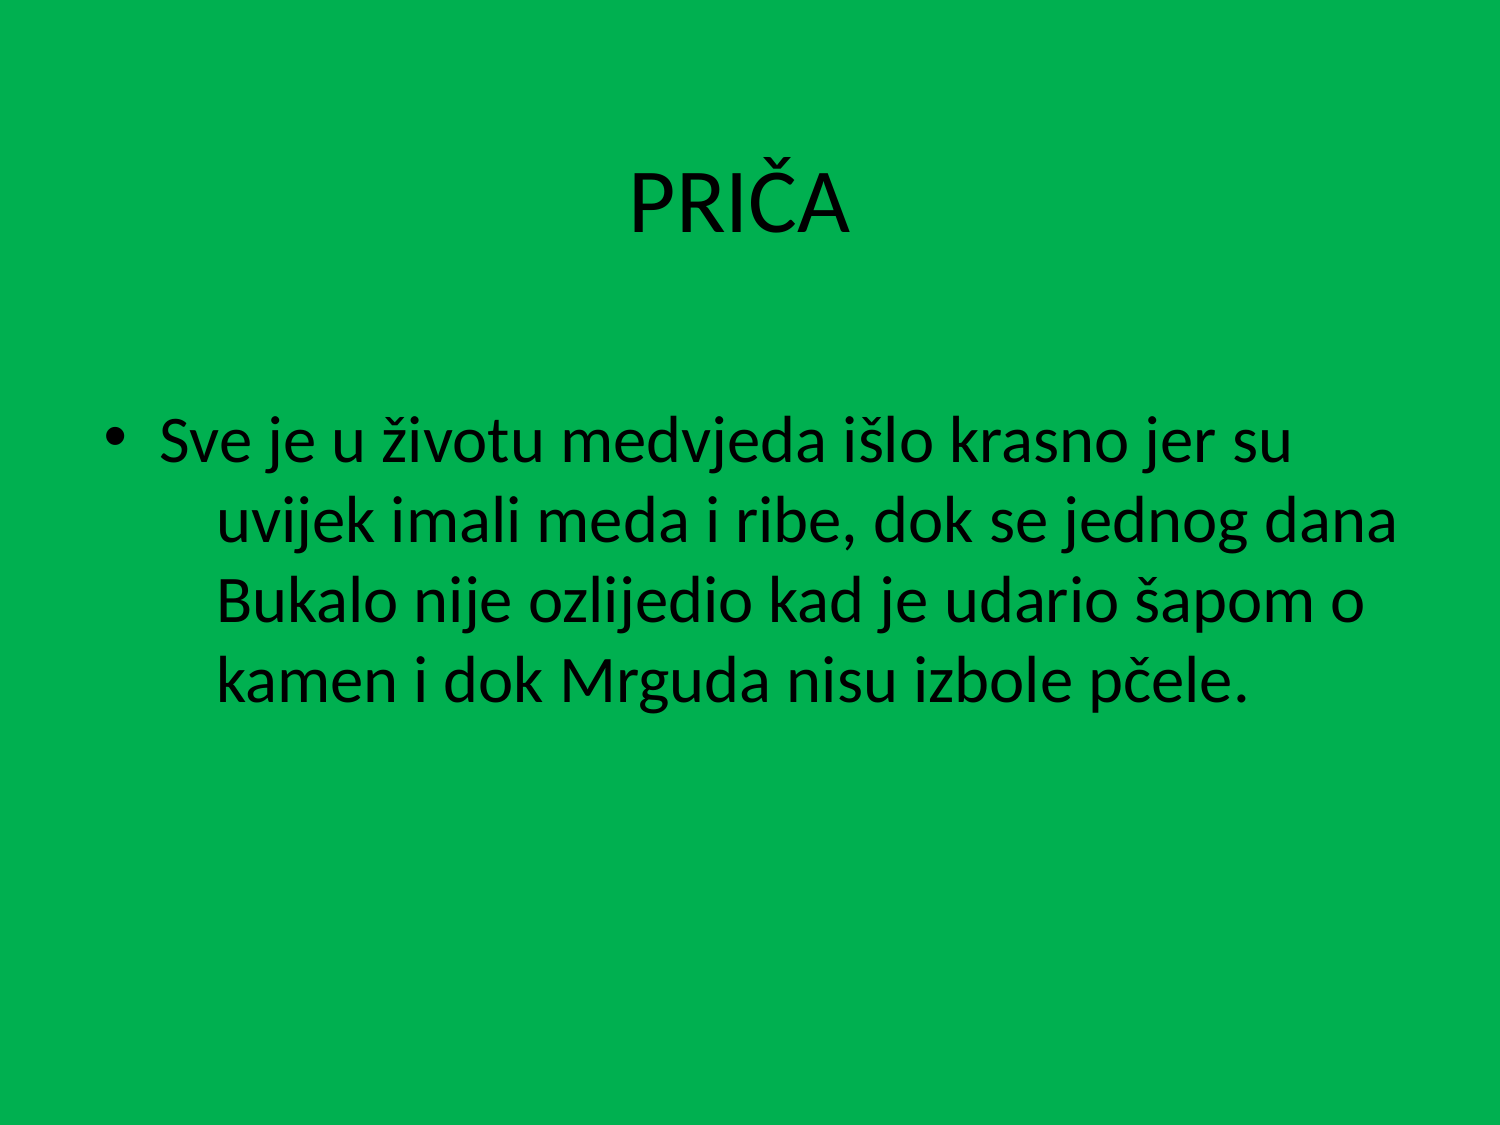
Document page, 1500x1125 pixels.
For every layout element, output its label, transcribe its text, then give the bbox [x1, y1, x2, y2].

list Sve je u životu medvjeda išlo krasno jer su uvijek imali meda i ribe, dok se jednog dana Bukalo nije ozlijedio kad je udario šapom o kamen i dok Mrguda nisu izbole pčele. [88, 184, 1439, 927]
title PRIČA [64, 101, 1415, 290]
